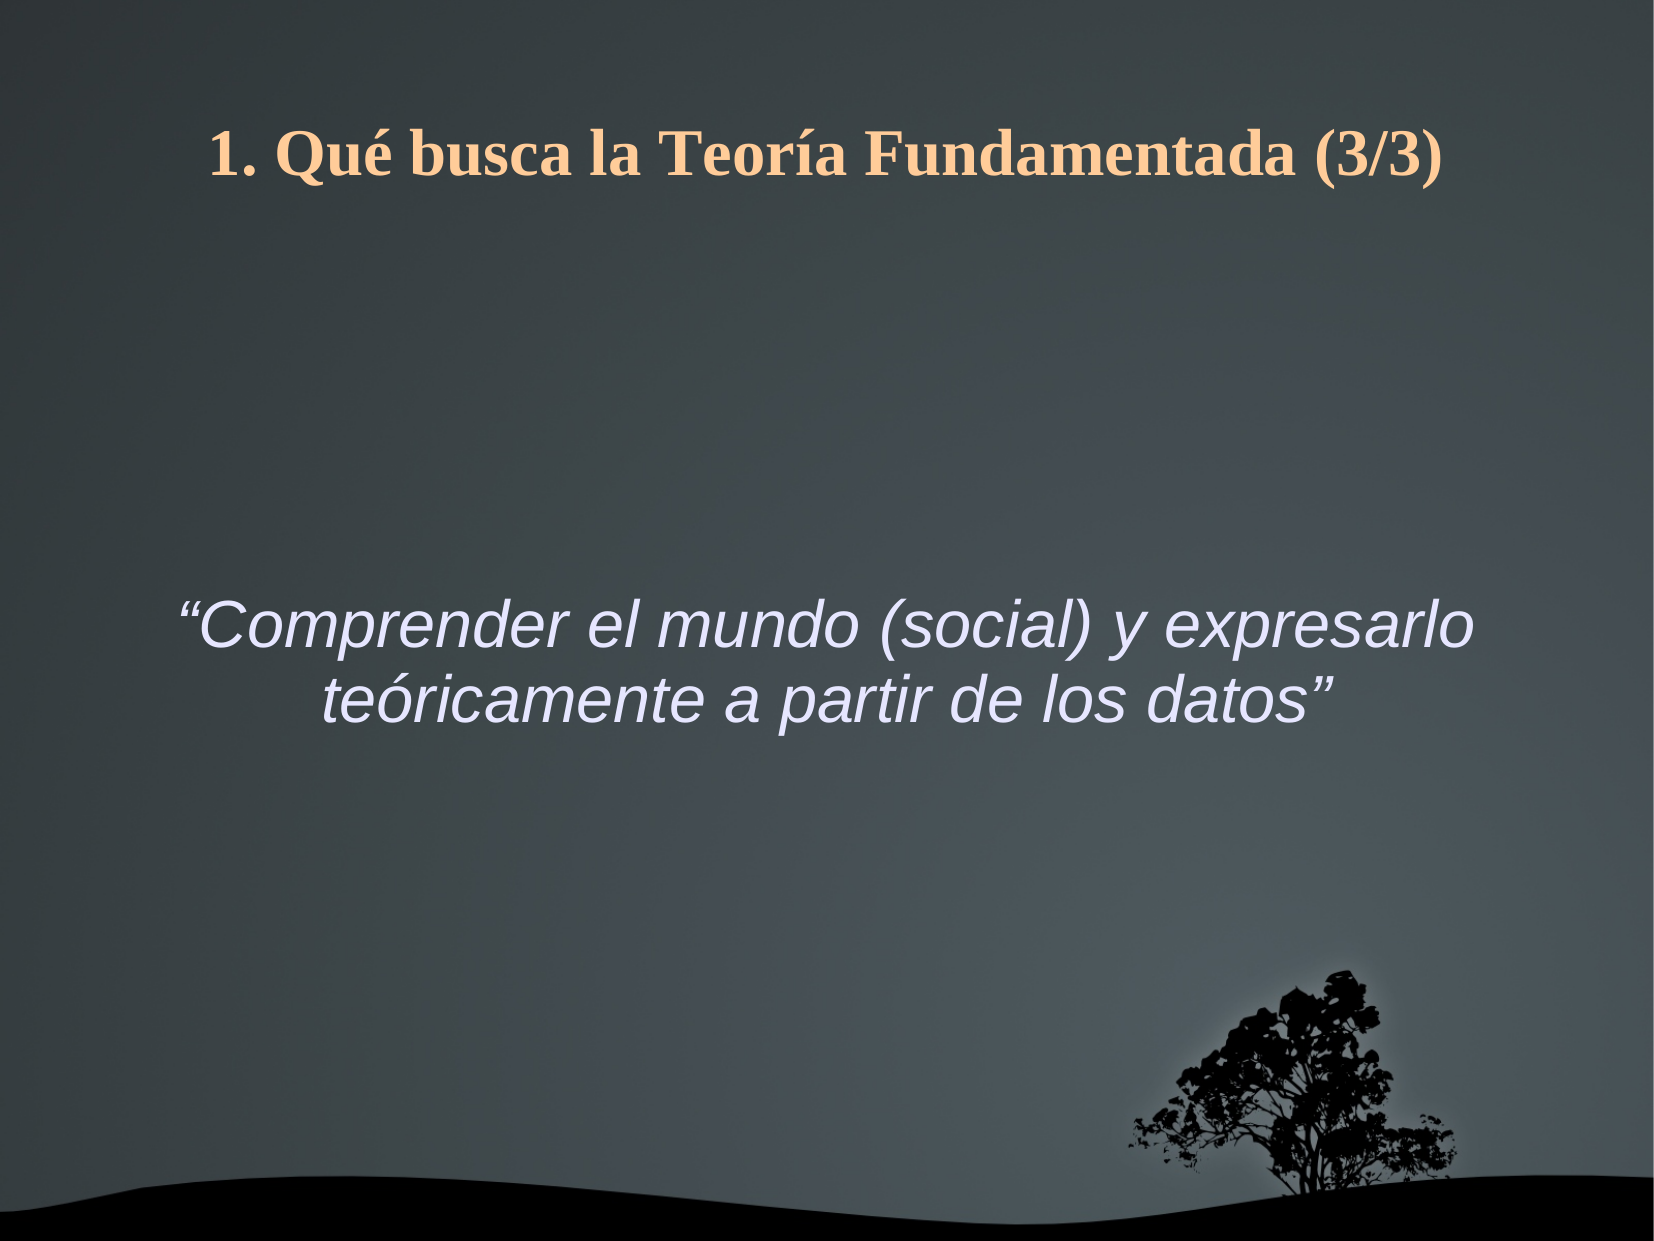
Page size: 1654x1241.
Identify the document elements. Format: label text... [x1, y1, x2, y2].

title 1. Qué busca la Teoría Fundamentada (3/3) [82, 49, 1571, 257]
subtitle “Comprender el mundo (social) y expresarlo teóricamente a partir de los datos” [82, 290, 1571, 1109]
picture [0, 0, 1654, 1241]
